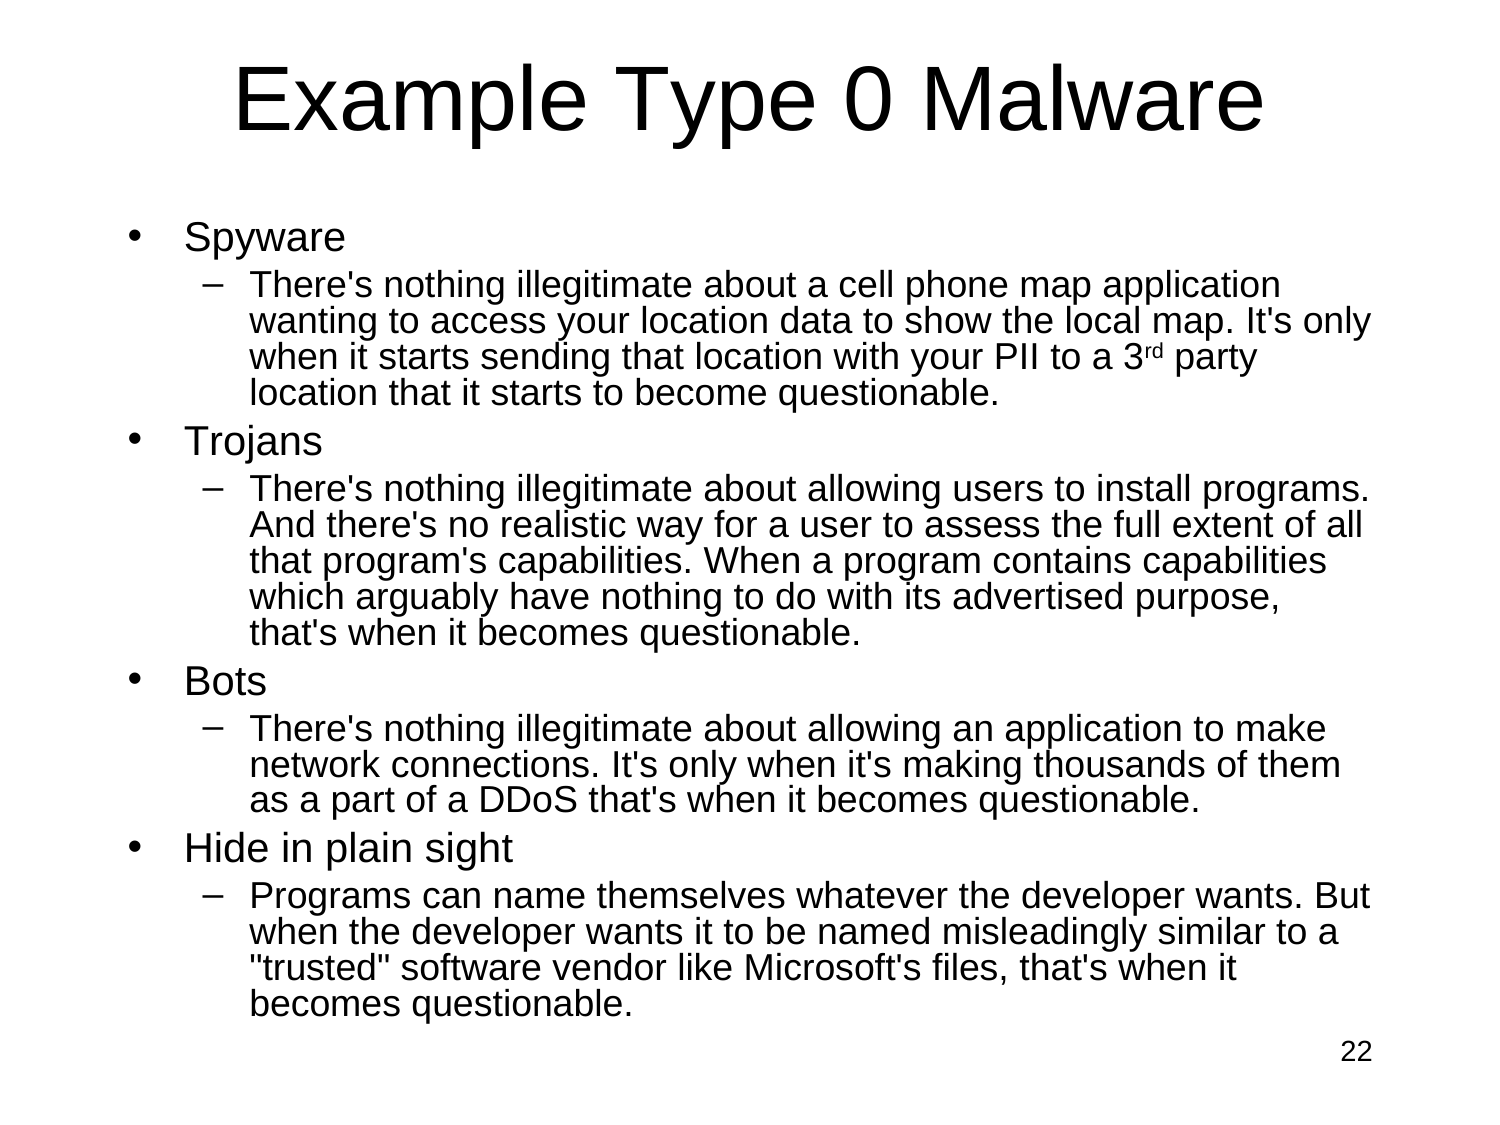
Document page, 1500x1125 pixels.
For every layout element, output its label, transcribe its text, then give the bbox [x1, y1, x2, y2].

text_box <number> [1074, 1025, 1388, 1101]
title Example Type 0 Malware [0, 0, 1500, 188]
list Spyware There's nothing illegitimate about a cell phone map application wanting to access your location data to show the local map. It's only when it starts sending that location with your PII to a 3rd party location that it starts to become questionable. Trojans There's nothing illegitimate about allowing users to install programs. And there's no realistic way for a user to assess the full extent of all that program's capabilities. When a program contains capabilities which arguably have nothing to do with its advertised purpose, that's when it becomes questionable. Bots There's nothing illegitimate about allowing an application to make network connections. It's only when it's making thousands of them as a part of a DDoS that's when it becomes questionable. Hide in plain sight Programs can name themselves whatever the developer wants. But when the developer wants it to be named misleadingly similar to a "trusted" software vendor like Microsoft's files, that's when it becomes questionable. [112, 212, 1388, 1075]
